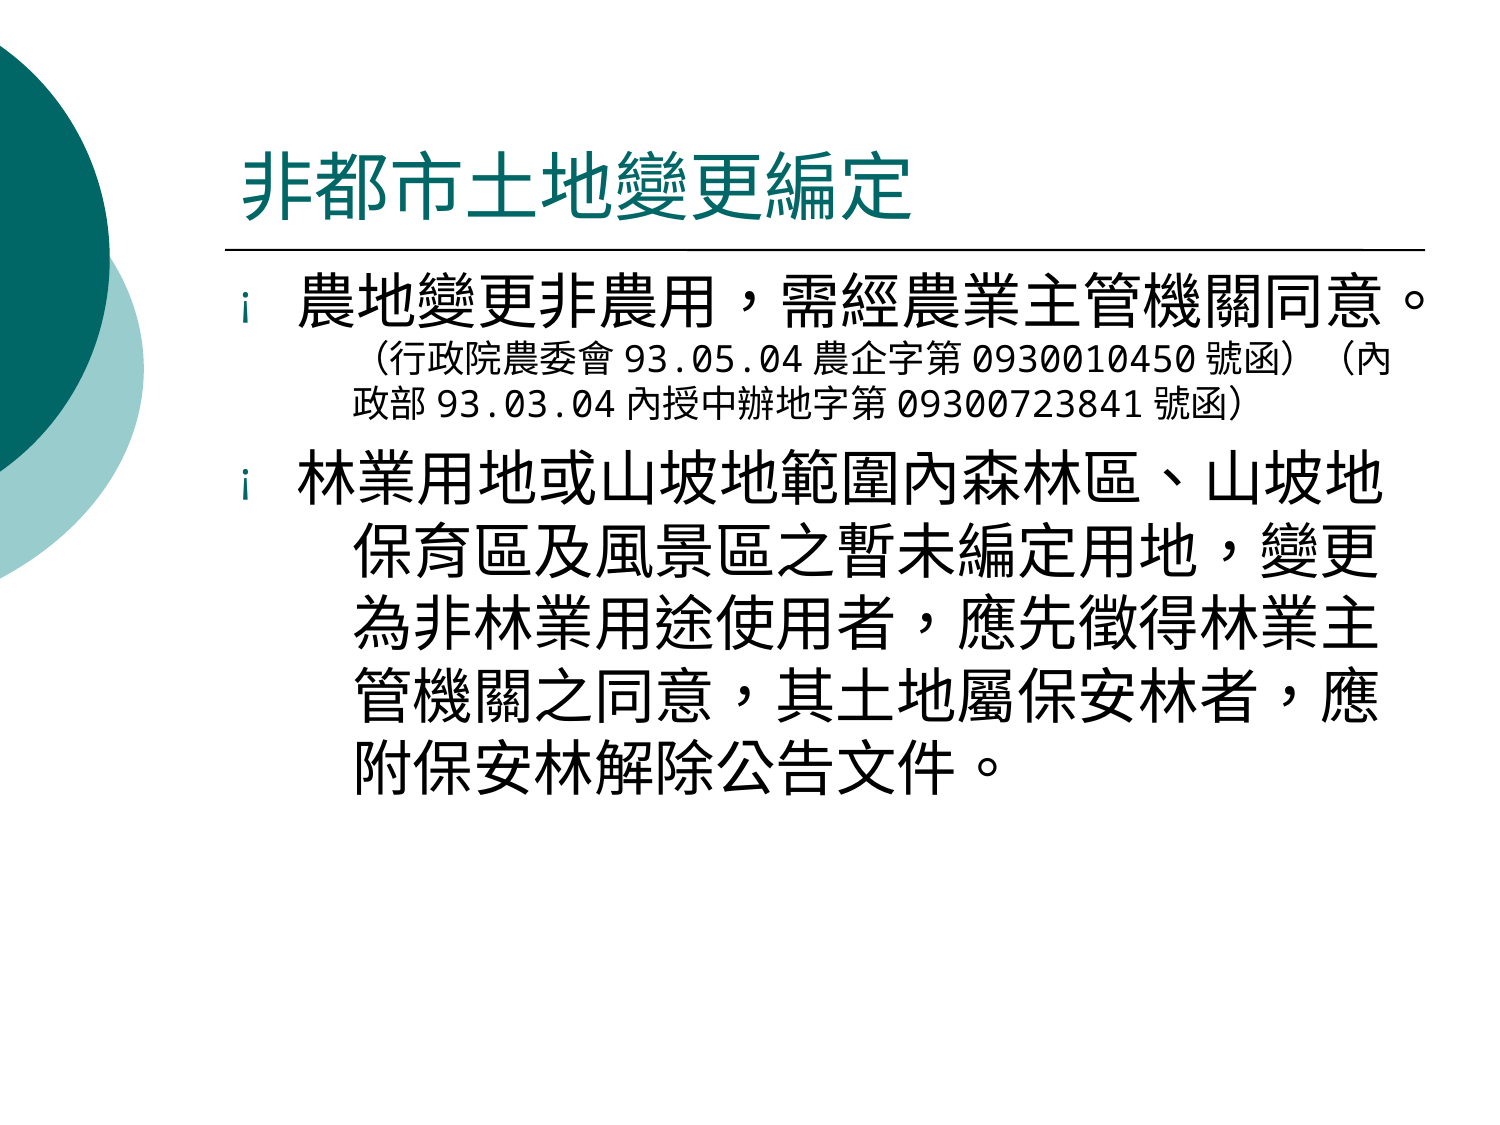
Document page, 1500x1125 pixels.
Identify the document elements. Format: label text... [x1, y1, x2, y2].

title 非都市土地變更編定 [224, 49, 1425, 237]
list 農地變更非農用，需經農業主管機關同意。（行政院農委會93.05.04農企字第0930010450號函）（內政部93.03.04內授中辦地字第09300723841號函） 林業用地或山坡地範圍內森林區、山坡地保育區及風景區之暫未編定用地，變更為非林業用途使用者，應先徵得林業主管機關之同意，其土地屬保安林者，應附保安林解除公告文件。 [224, 255, 1425, 975]
